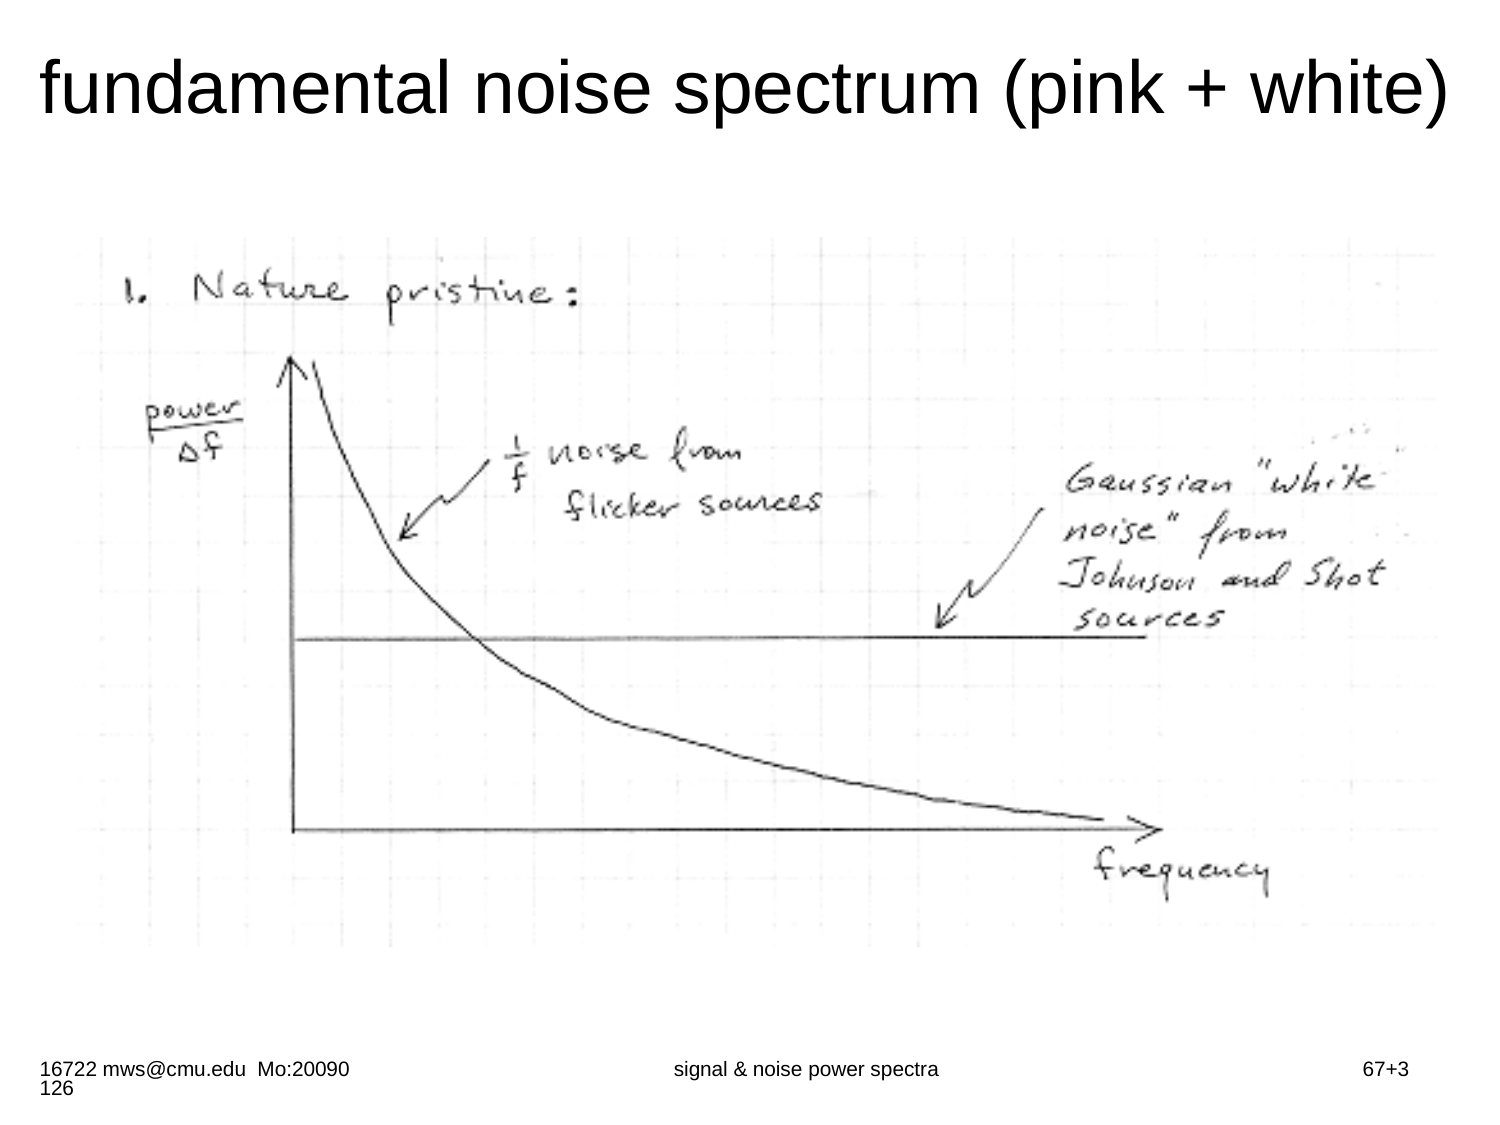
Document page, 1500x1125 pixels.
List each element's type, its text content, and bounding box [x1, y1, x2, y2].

text_box fundamental noise spectrum (pink + white) [20, 30, 1471, 136]
picture [75, 237, 1438, 947]
